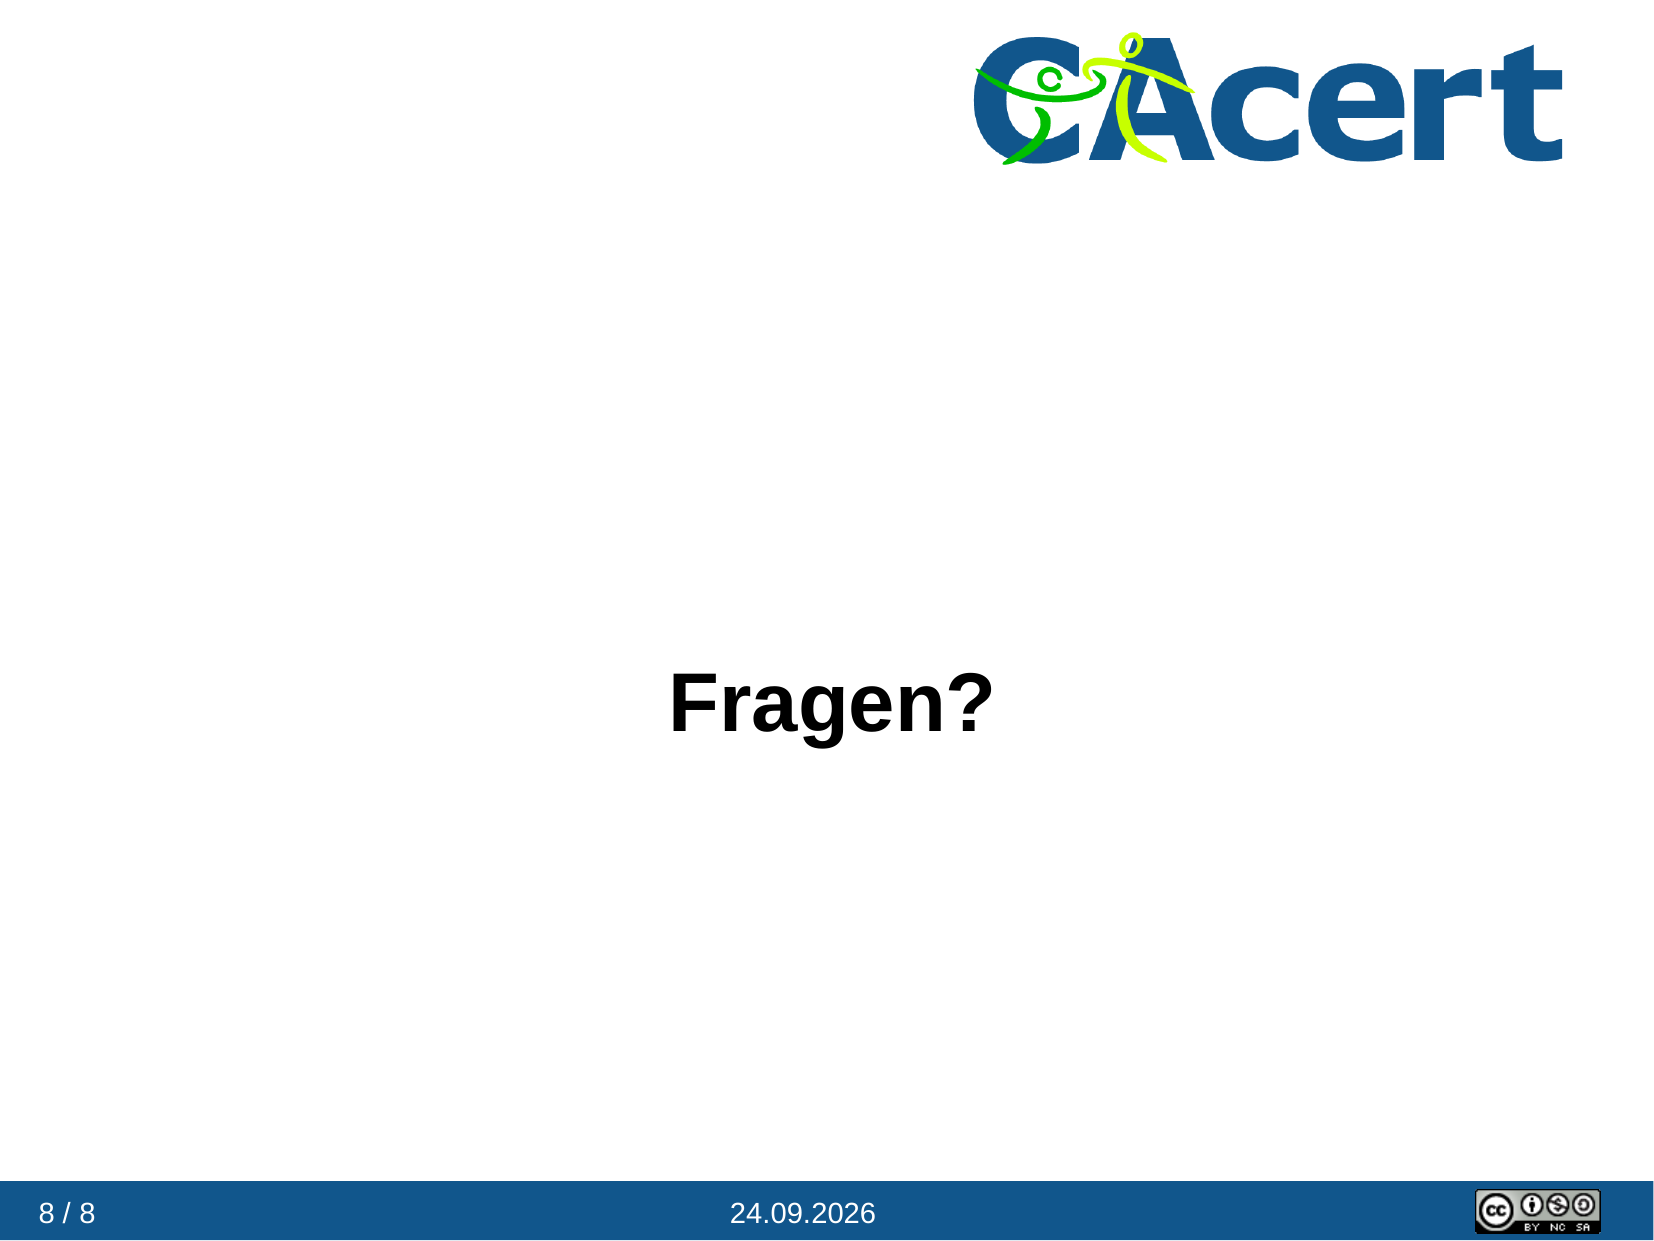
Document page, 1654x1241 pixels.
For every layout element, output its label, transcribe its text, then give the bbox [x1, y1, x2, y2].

picture [972, 30, 1564, 166]
title Fragen? [88, 265, 1577, 1140]
picture [1475, 1189, 1601, 1234]
